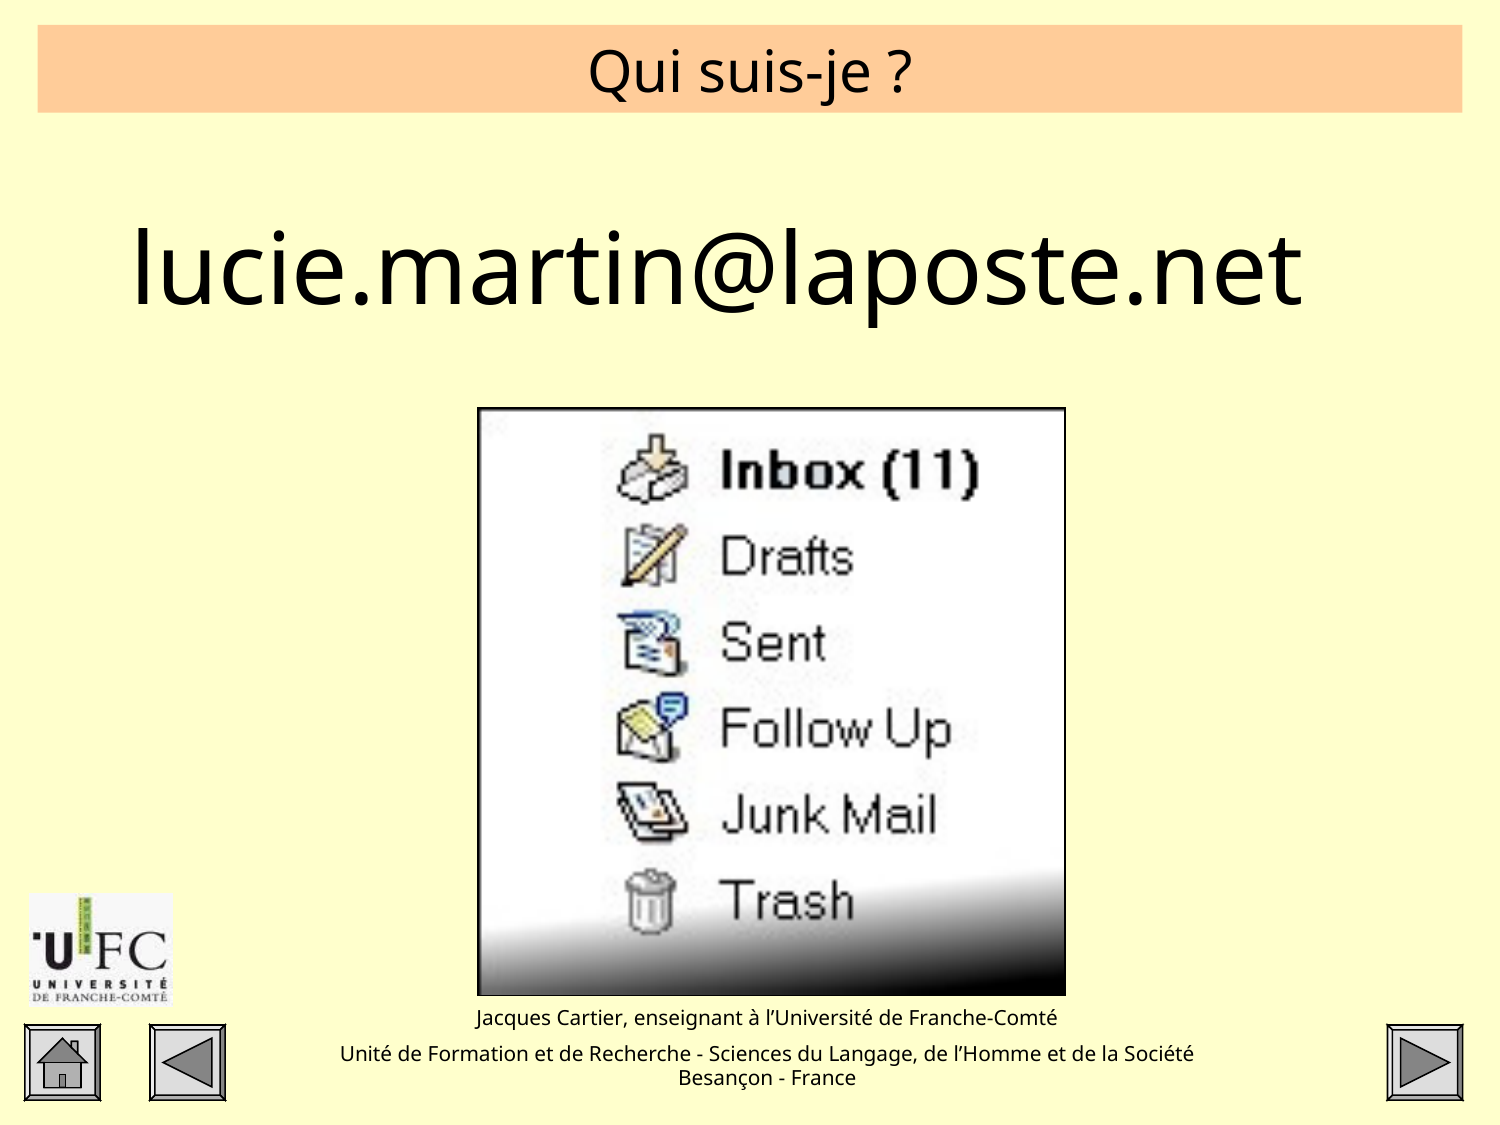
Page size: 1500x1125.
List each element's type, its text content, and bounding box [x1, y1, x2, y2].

picture [29, 893, 173, 1007]
picture [478, 408, 1065, 995]
title Qui suis-je ? [37, 24, 1463, 113]
text_box lucie.martin@laposte.net [0, 207, 1436, 335]
